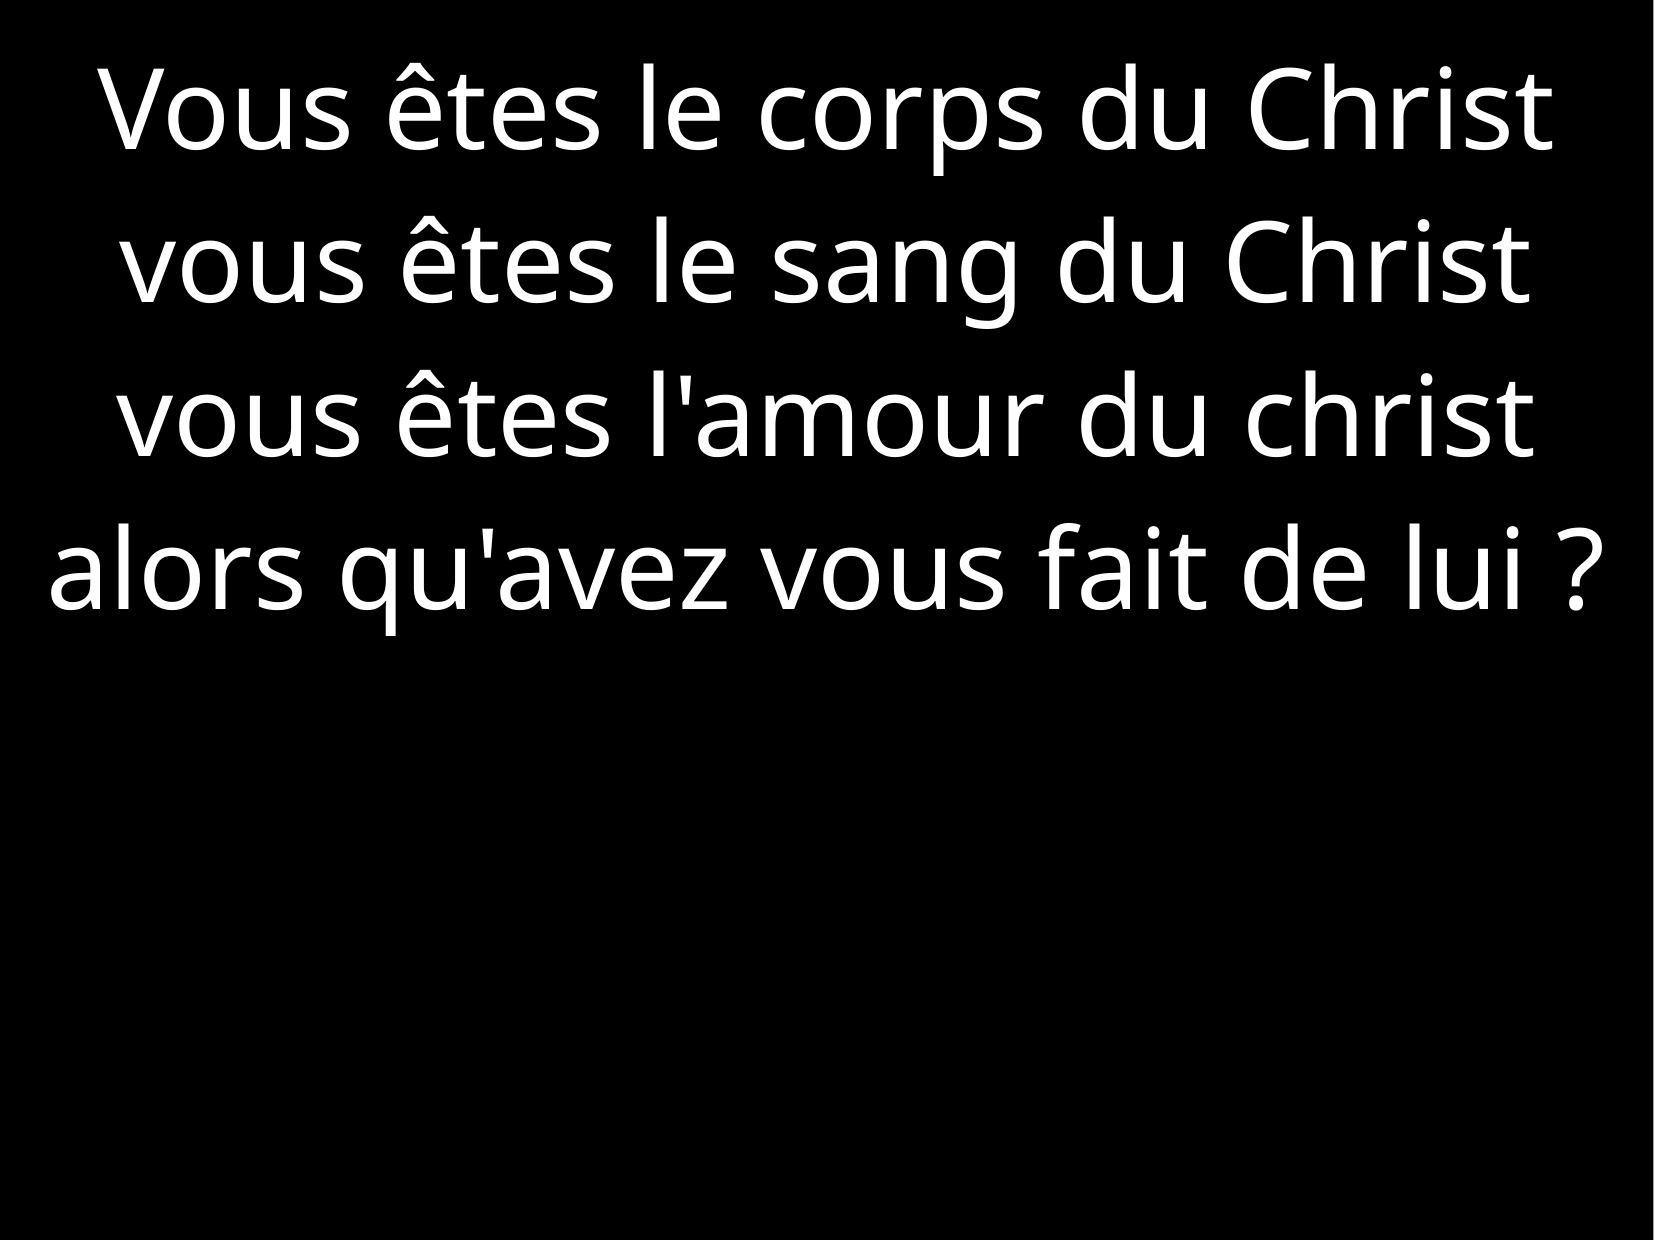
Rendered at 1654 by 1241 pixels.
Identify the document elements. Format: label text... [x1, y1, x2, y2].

list Vous êtes le corps du Christ vous êtes le sang du Christ vous êtes l'amour du christ alors qu'avez vous fait de lui ? [29, 29, 1625, 1241]
